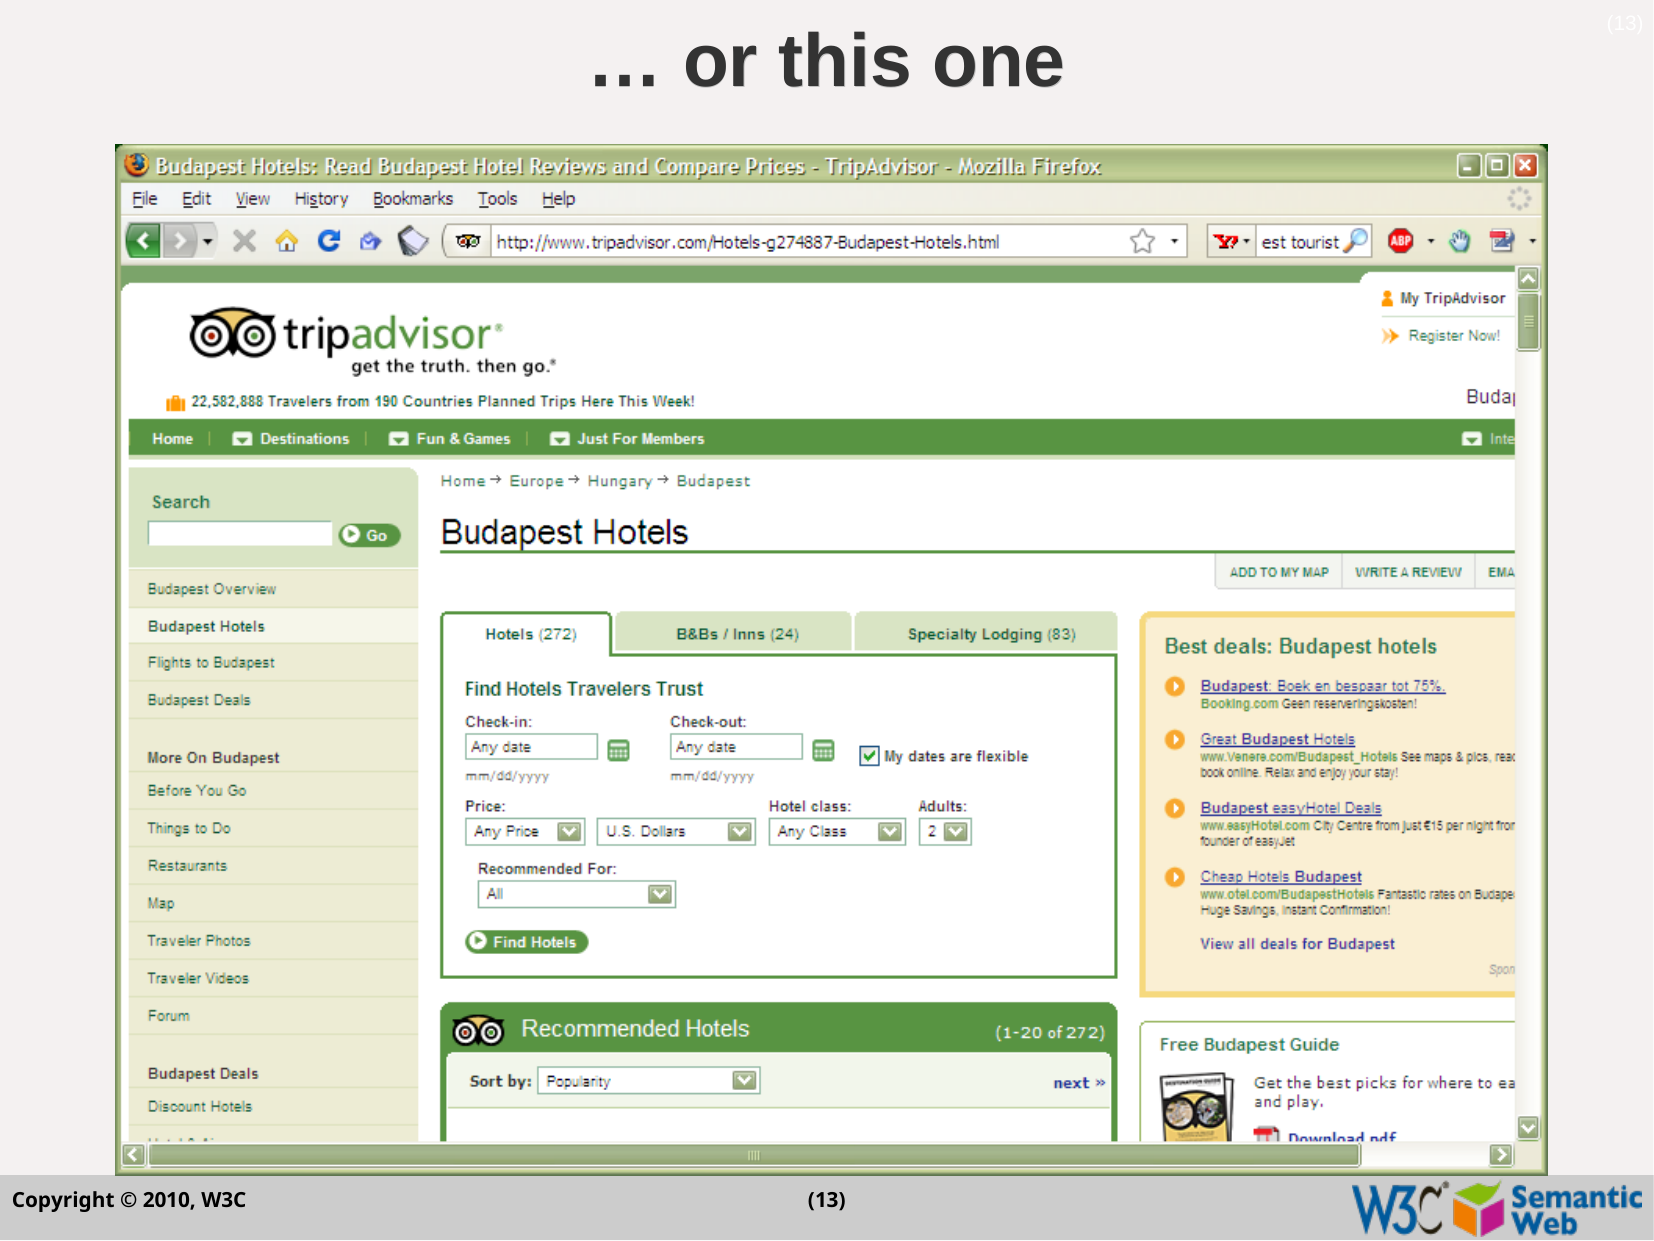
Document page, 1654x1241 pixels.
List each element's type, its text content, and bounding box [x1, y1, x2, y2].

picture [115, 144, 1548, 1177]
picture [1352, 1178, 1642, 1237]
title … or this one [0, 0, 1654, 119]
